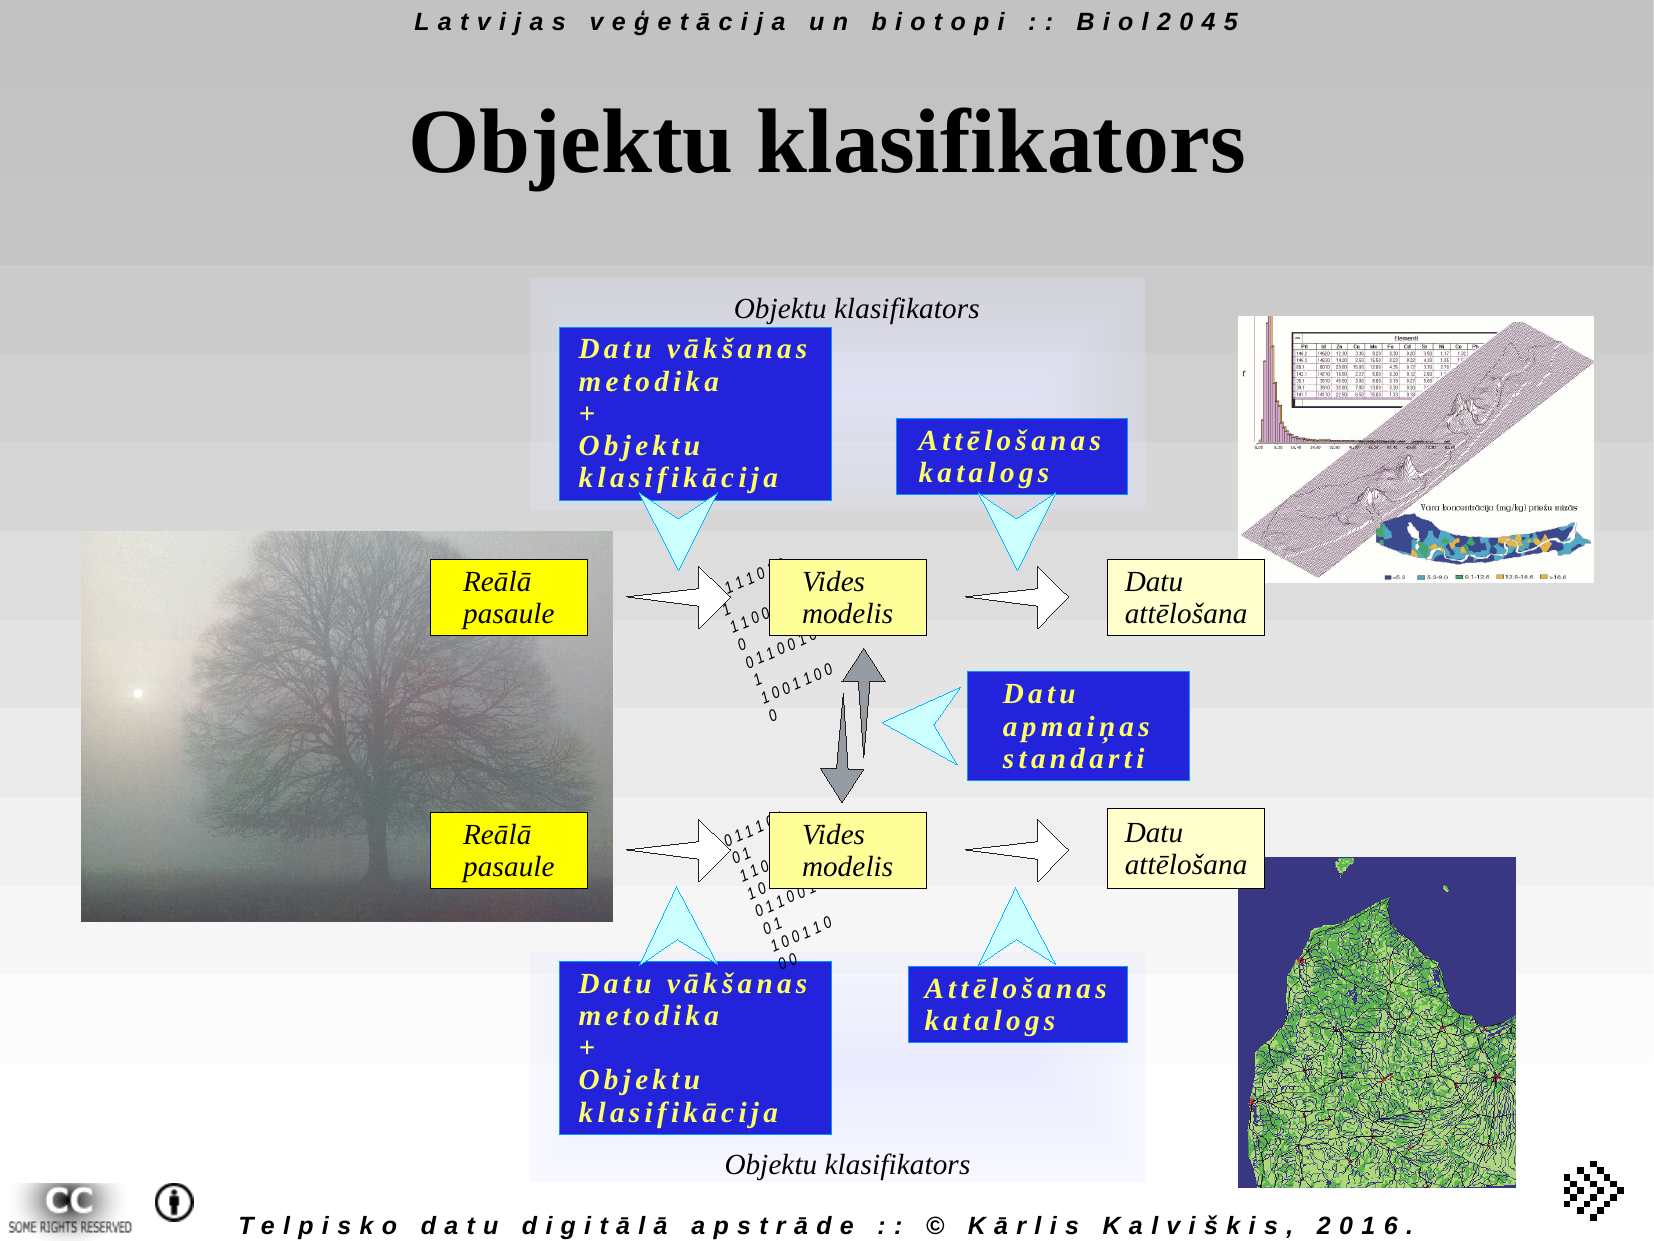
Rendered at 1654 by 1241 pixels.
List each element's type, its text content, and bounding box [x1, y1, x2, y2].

text_box Datu vākšanas metodika + Objektu klasifikācija [559, 961, 832, 1135]
text_box [531, 886, 1144, 1182]
text_box [965, 819, 1069, 882]
picture [0, 0, 1654, 1241]
text_box Vides modelis [769, 559, 927, 636]
text_box Reālā pasaule [430, 559, 588, 636]
text_box Attēlošanas katalogs [896, 418, 1128, 495]
text_box Datu attēlošana [1107, 808, 1265, 889]
text_box Vides modelis [769, 812, 927, 889]
text_box [626, 566, 731, 629]
text_box [820, 705, 864, 803]
text_box [965, 566, 1069, 629]
text_box Attēlošanas katalogs [908, 966, 1128, 1043]
text_box 0 1 1 1 0 1 0 1 1 1 0 0 0 1 1 0 0 1 1 0 0 1 0 1 1 0 0 1 1 0 0 0 [710, 538, 865, 740]
text_box [882, 687, 961, 765]
title Objektu klasifikators [59, 37, 1596, 246]
text_box Objektu klasifikators [709, 1140, 986, 1174]
text_box 0 1 1 1 0 1 0 1 1 1 0 0 0 1 1 0 0 1 1 0 0 1 0 1 1 0 0 1 1 0 0 0 [710, 791, 864, 989]
text_box Datu apmaiņas standarti [967, 671, 1190, 781]
text_box Objektu klasifikators [719, 285, 996, 318]
text_box Reālā pasaule [430, 812, 588, 889]
text_box [626, 819, 731, 882]
text_box [852, 648, 886, 758]
text_box [531, 278, 1144, 571]
text_box Datu attēlošana [1107, 559, 1265, 636]
text_box Datu vākšanas metodika + Objektu klasifikācija [559, 327, 832, 501]
